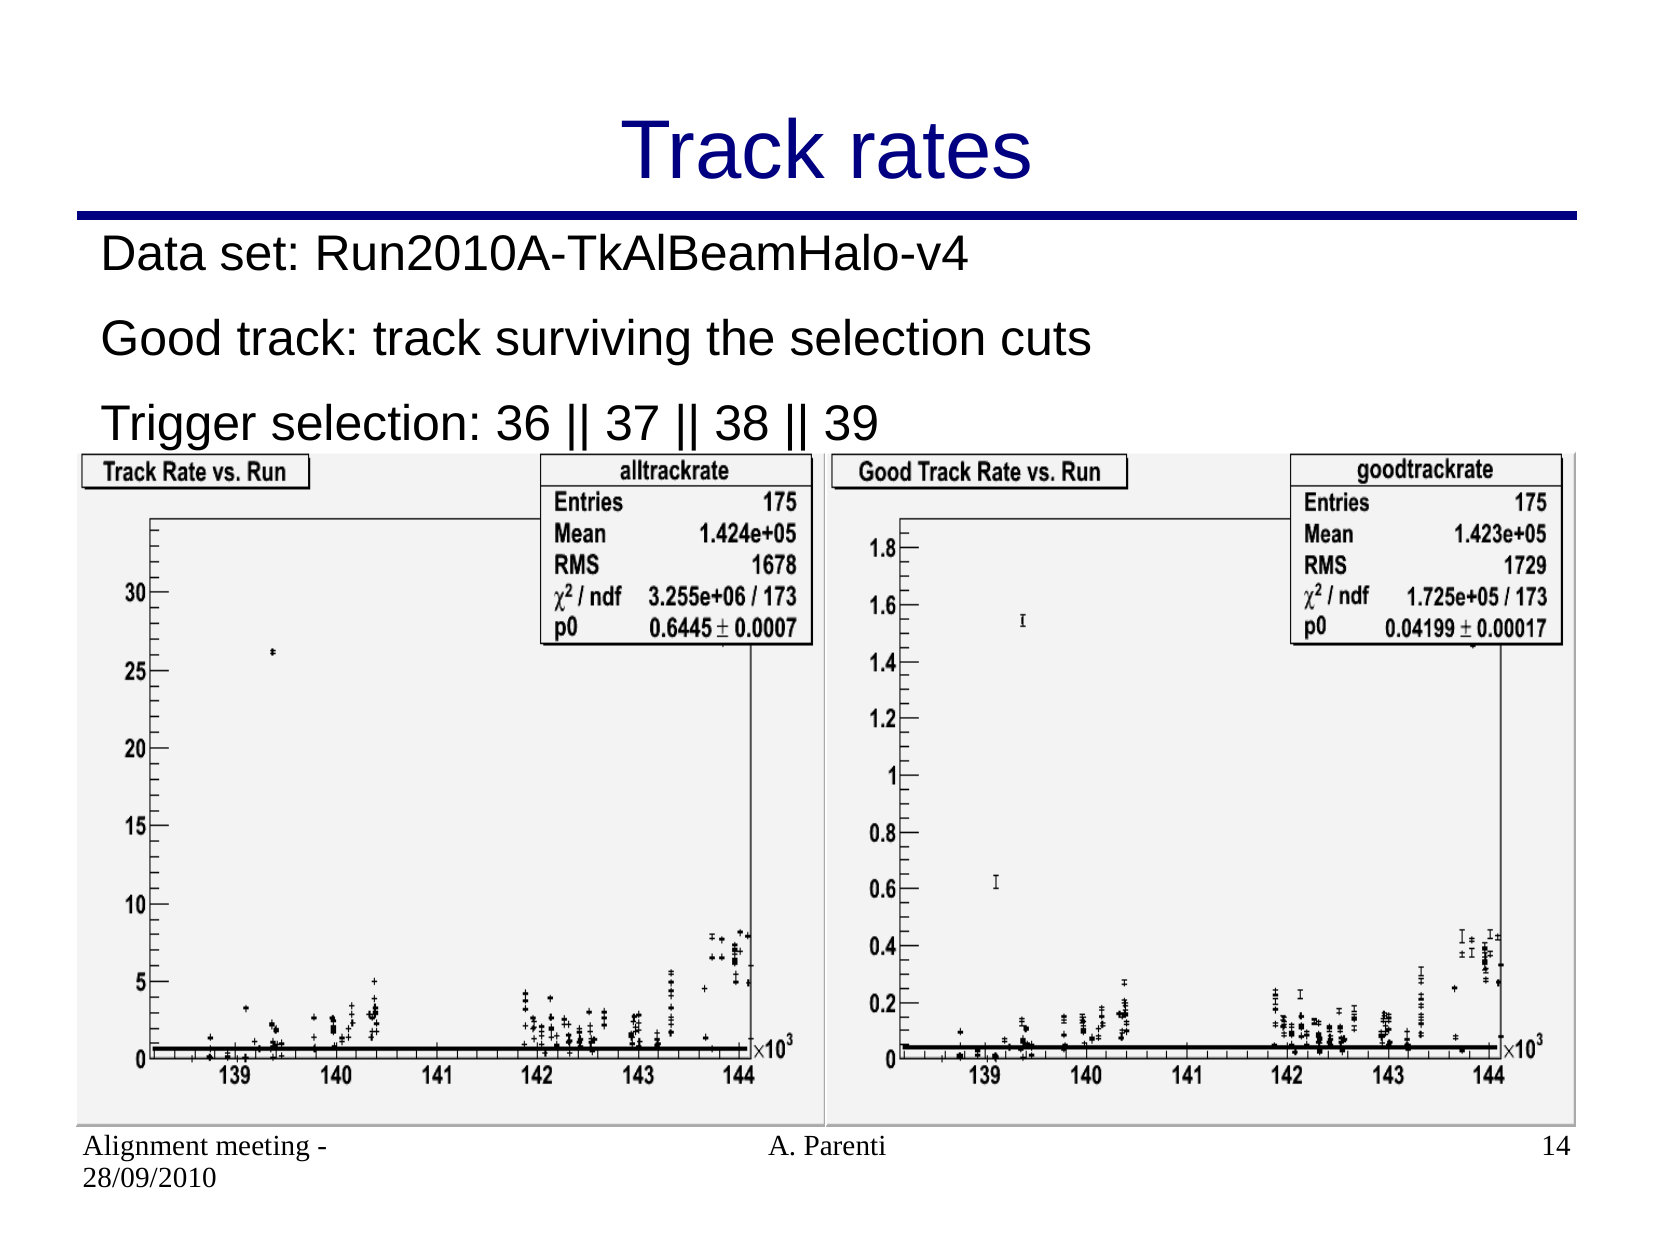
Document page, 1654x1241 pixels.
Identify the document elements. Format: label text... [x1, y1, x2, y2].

picture [75, 451, 1576, 1127]
list Data set: Run2010A-TkAlBeamHalo-v4 Good track: track surviving the selection cuts Trigger selection: 36 || 37 || 38 || 39 [82, 225, 1571, 451]
title Track rates [82, 75, 1571, 225]
